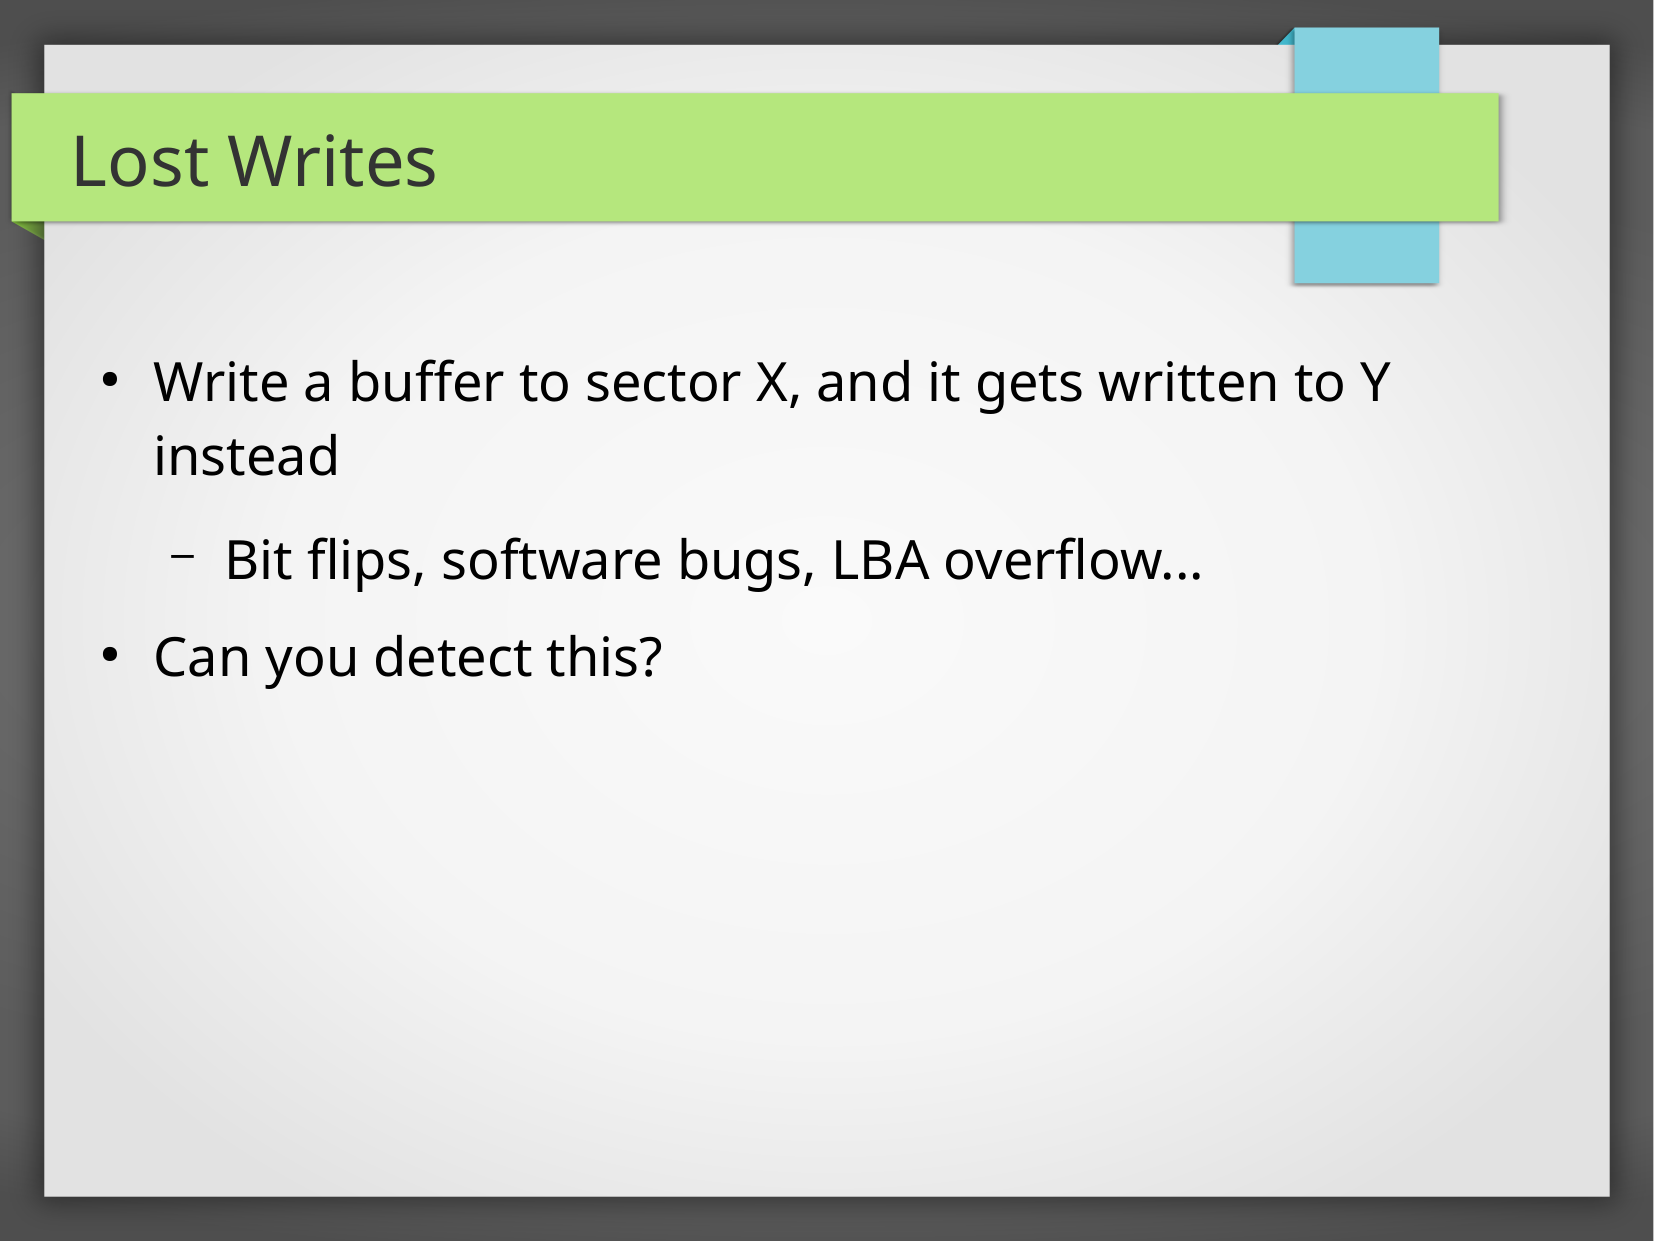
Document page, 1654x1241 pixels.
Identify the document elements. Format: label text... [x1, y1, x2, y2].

title Lost Writes [70, 106, 1229, 213]
picture [0, 0, 1654, 1241]
list Write a buffer to sector X, and it gets written to Y instead Bit flips, software bugs, LBA overflow... Can you detect this? [82, 343, 1538, 1063]
